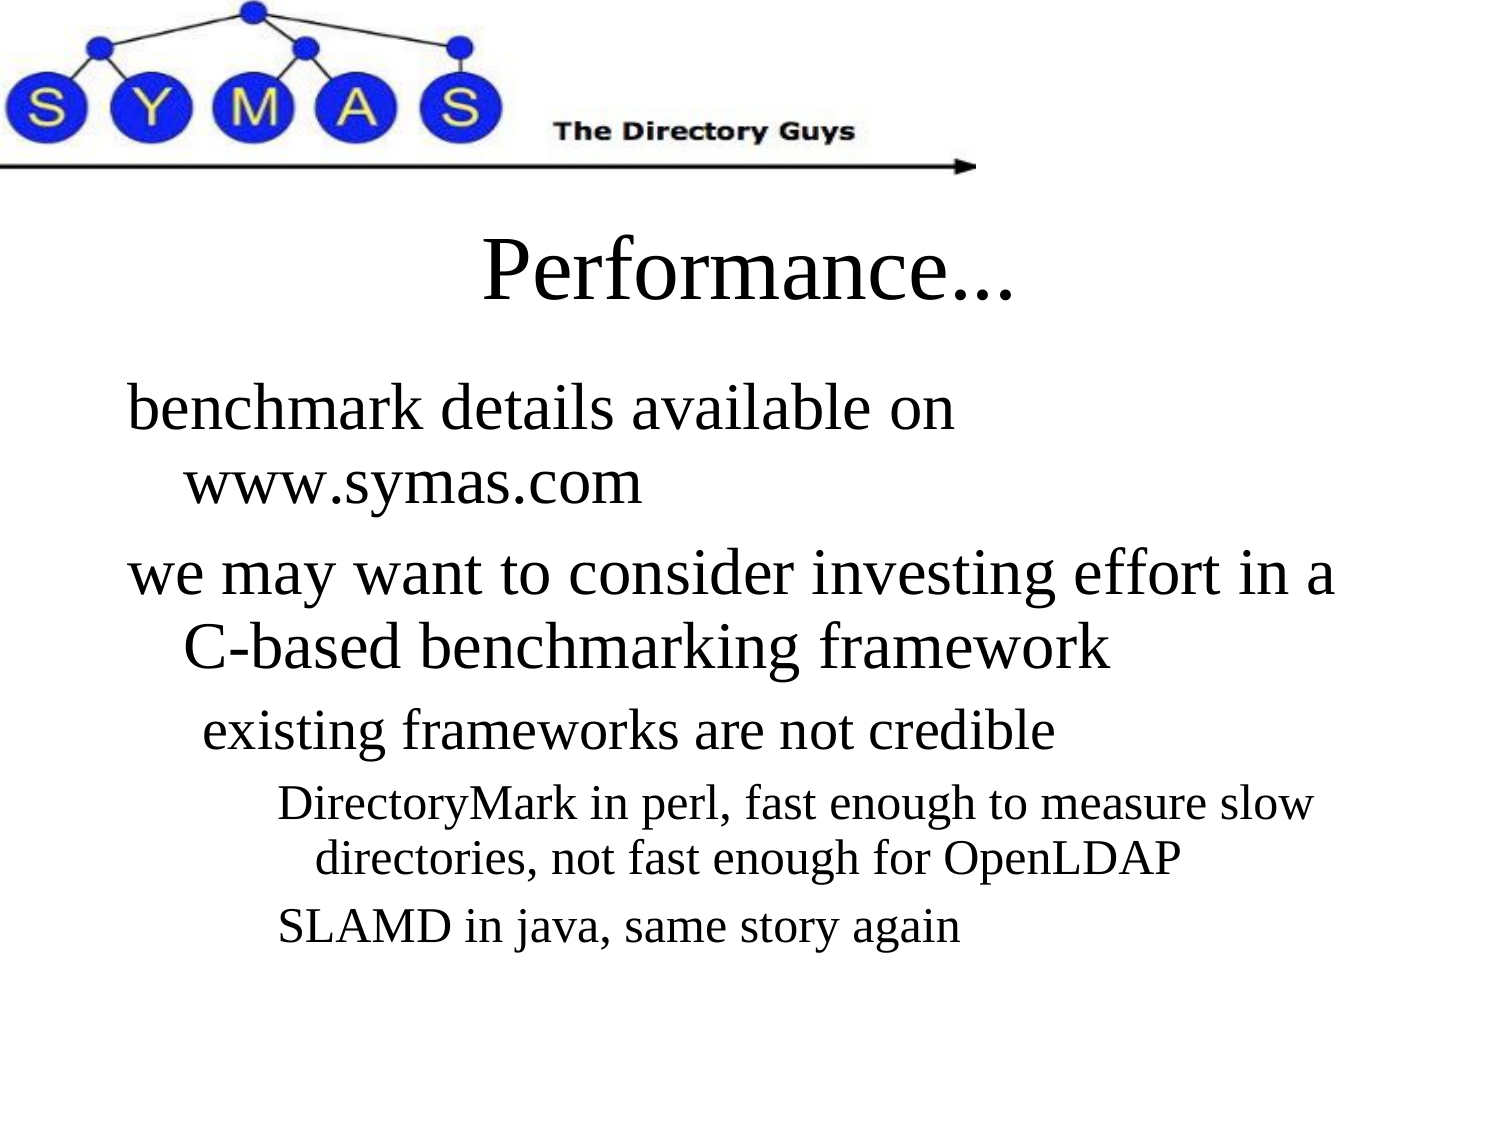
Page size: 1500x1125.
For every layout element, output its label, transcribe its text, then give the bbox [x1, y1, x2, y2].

list benchmark details available on www.symas.com we may want to consider investing effort in a C-based benchmarking framework existing frameworks are not credible DirectoryMark in perl, fast enough to measure slow directories, not fast enough for OpenLDAP SLAMD in java, same story again [112, 362, 1388, 1038]
title Performance... [112, 187, 1388, 351]
picture [0, 0, 976, 188]
